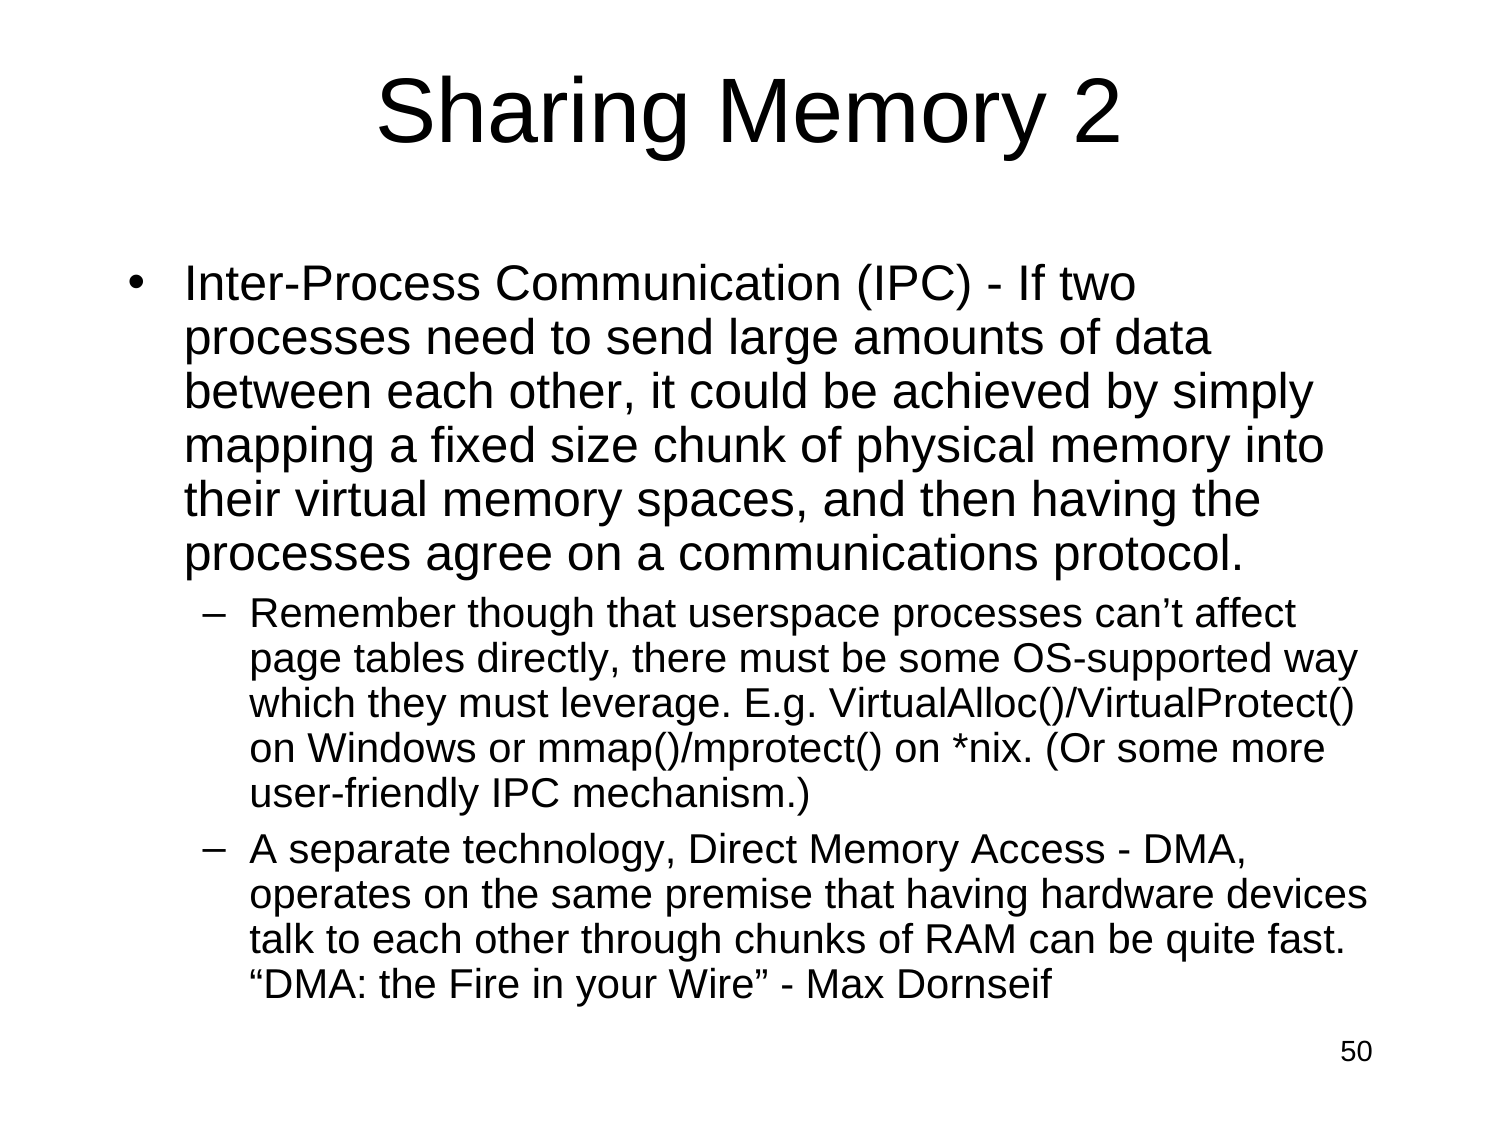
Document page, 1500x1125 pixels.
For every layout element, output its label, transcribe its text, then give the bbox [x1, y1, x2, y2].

text_box <number> [1074, 1025, 1388, 1101]
list Inter-Process Communication (IPC) - If two processes need to send large amounts of data between each other, it could be achieved by simply mapping a fixed size chunk of physical memory into their virtual memory spaces, and then having the processes agree on a communications protocol. Remember though that userspace processes can’t affect page tables directly, there must be some OS-supported way which they must leverage. E.g. VirtualAlloc()/VirtualProtect() on Windows or mmap()/mprotect() on *nix. (Or some more user-friendly IPC mechanism.) A separate technology, Direct Memory Access - DMA, operates on the same premise that having hardware devices talk to each other through chunks of RAM can be quite fast. “DMA: the Fire in your Wire” - Max Dornseif [112, 249, 1388, 1015]
title Sharing Memory 2 [112, 12, 1388, 201]
